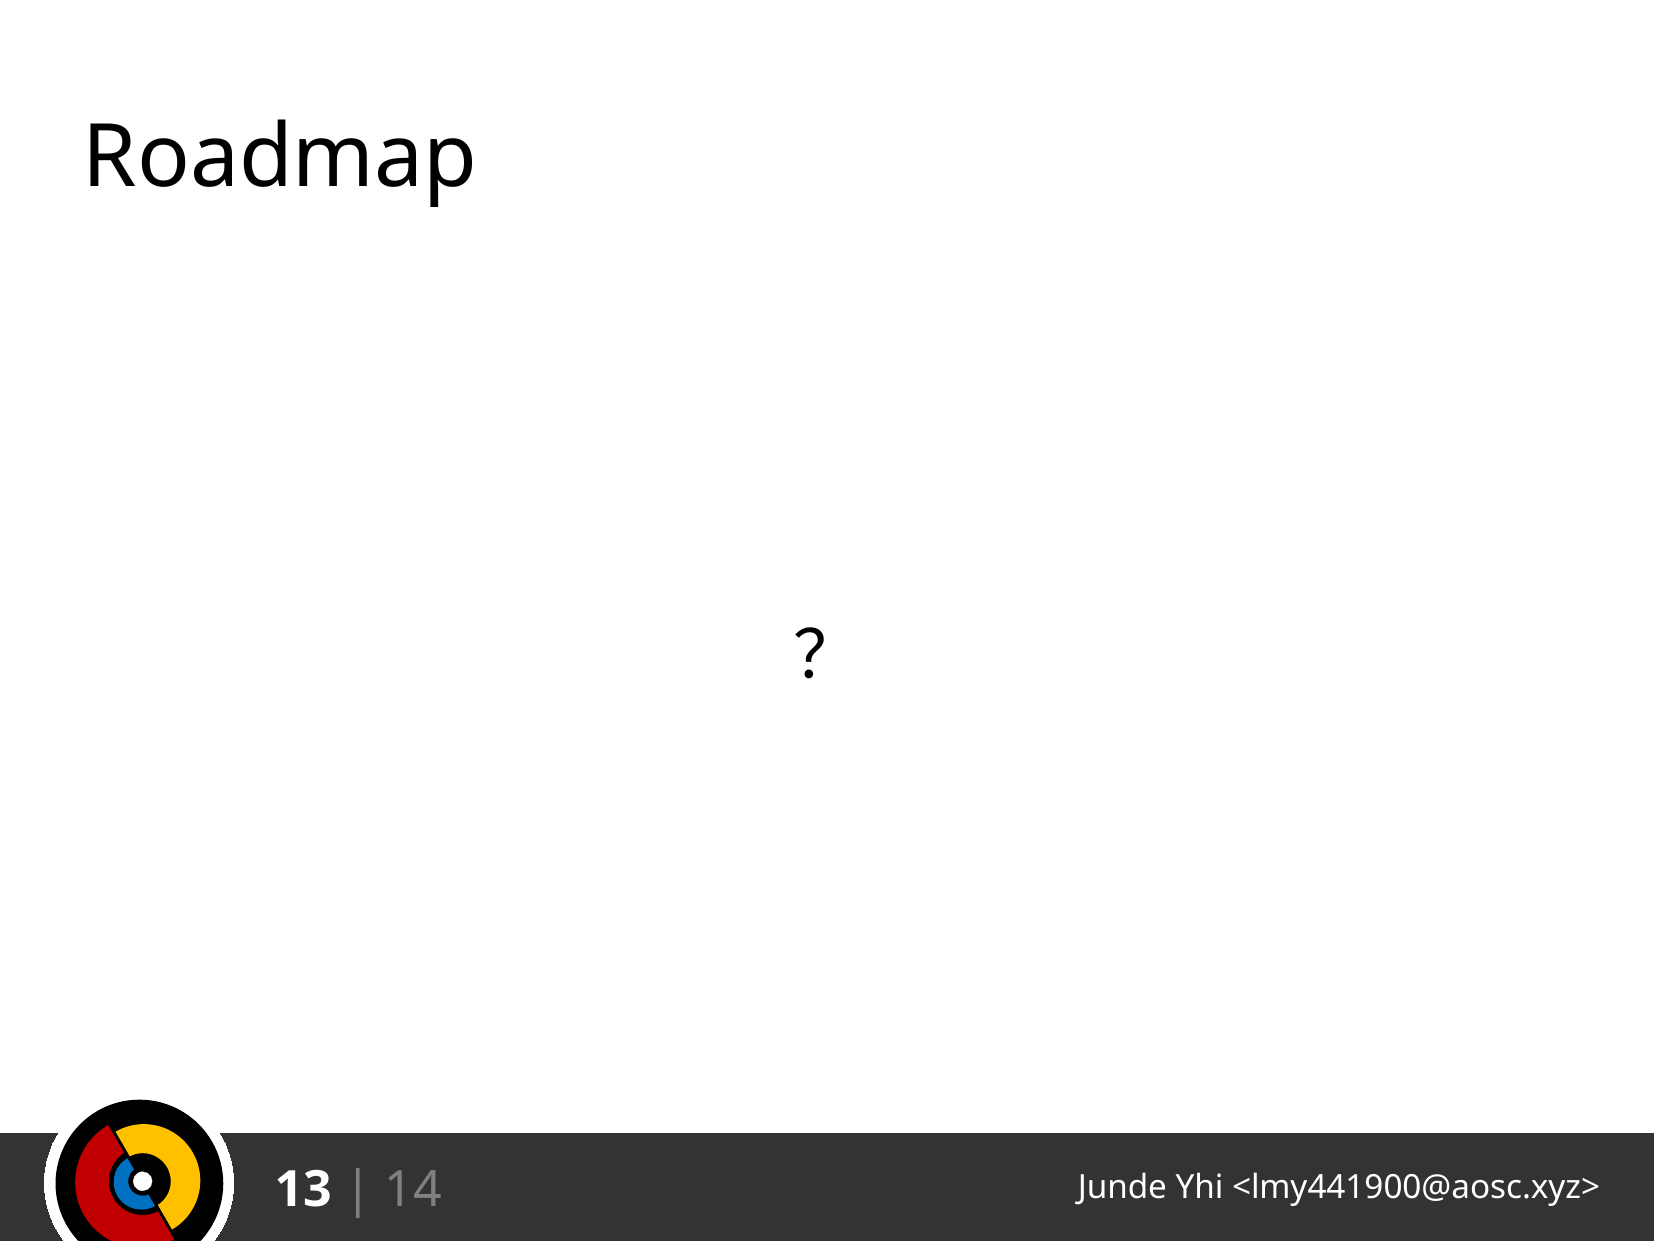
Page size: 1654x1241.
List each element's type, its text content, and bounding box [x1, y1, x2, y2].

subtitle ？ [82, 290, 1571, 1010]
title Roadmap [82, 49, 1571, 257]
